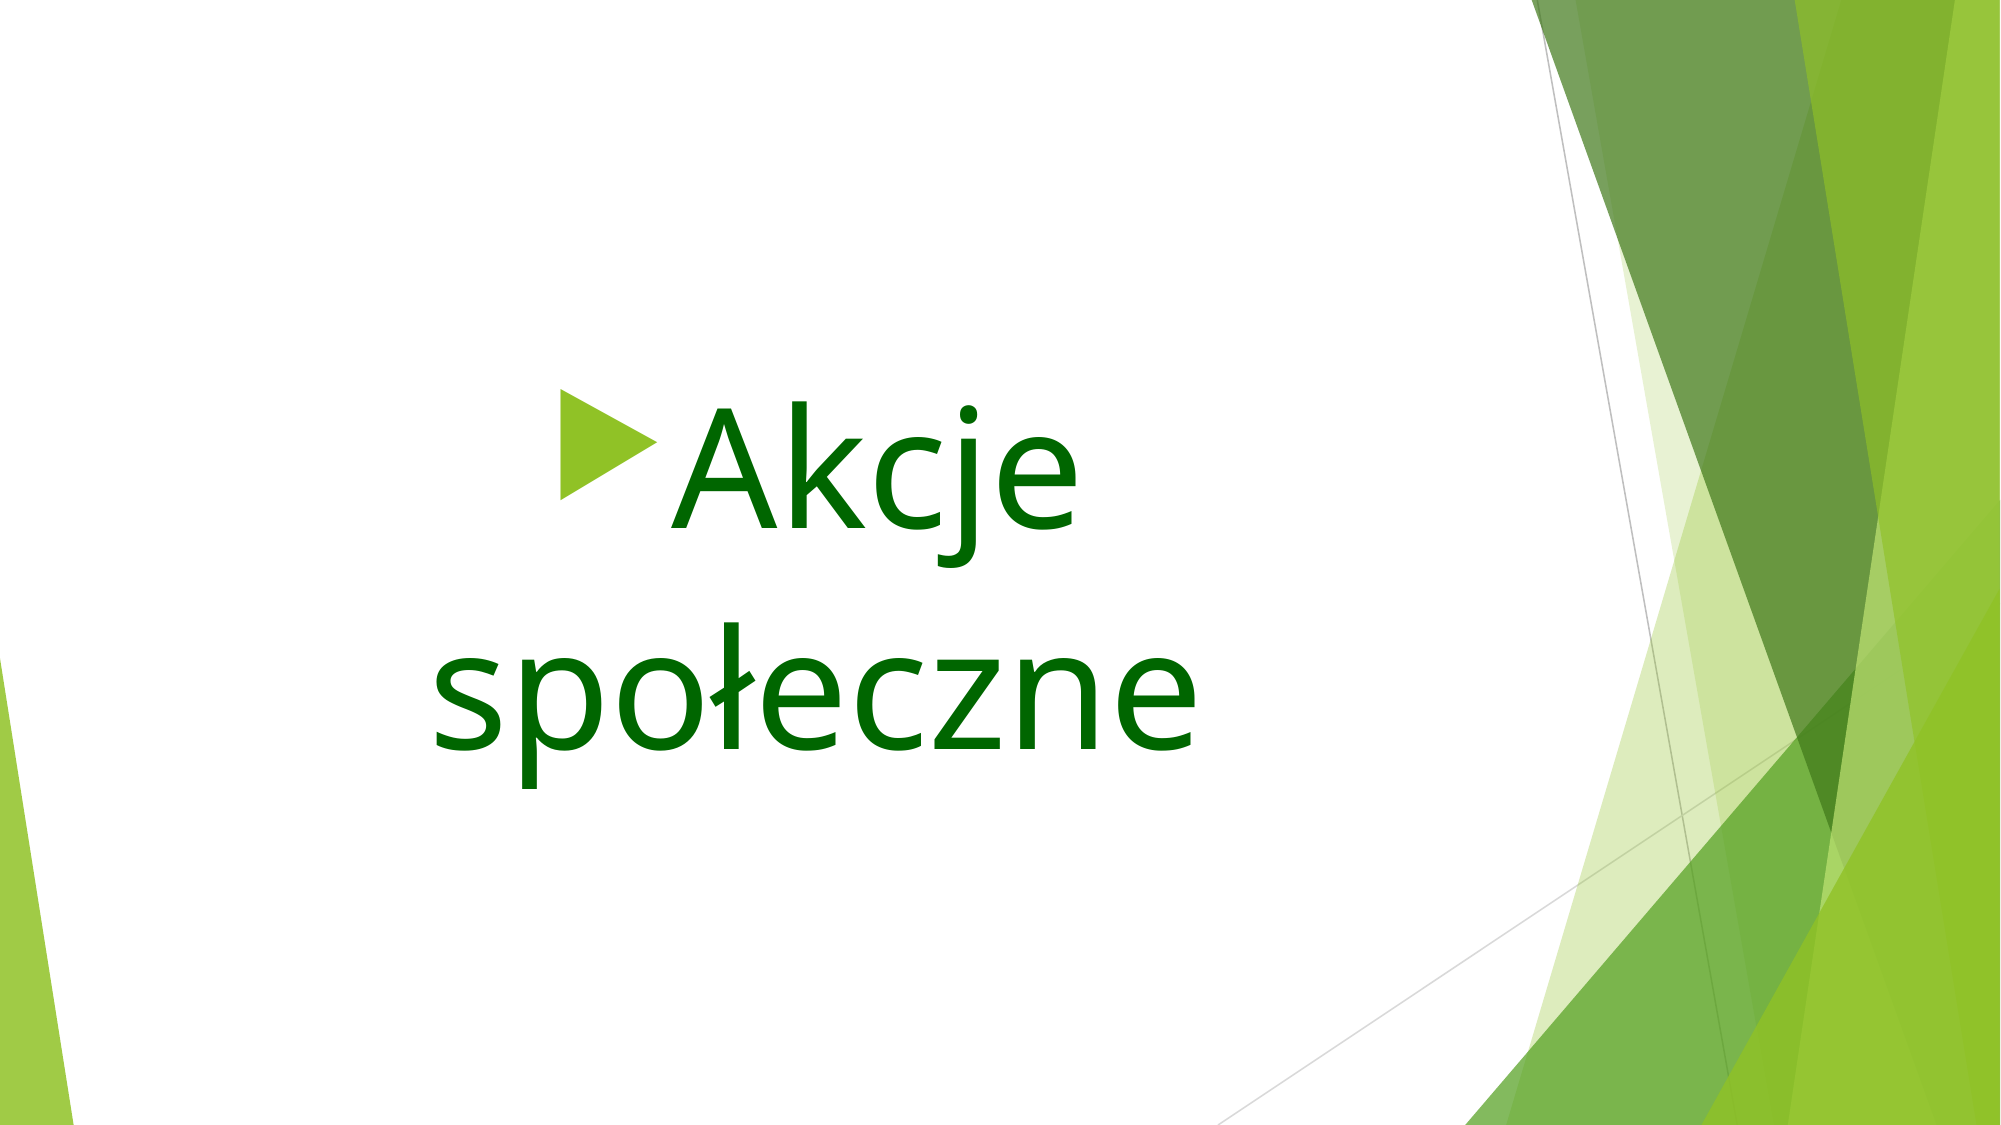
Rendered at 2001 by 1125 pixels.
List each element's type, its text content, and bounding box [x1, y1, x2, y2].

list Akcje społeczne [111, 354, 1522, 992]
